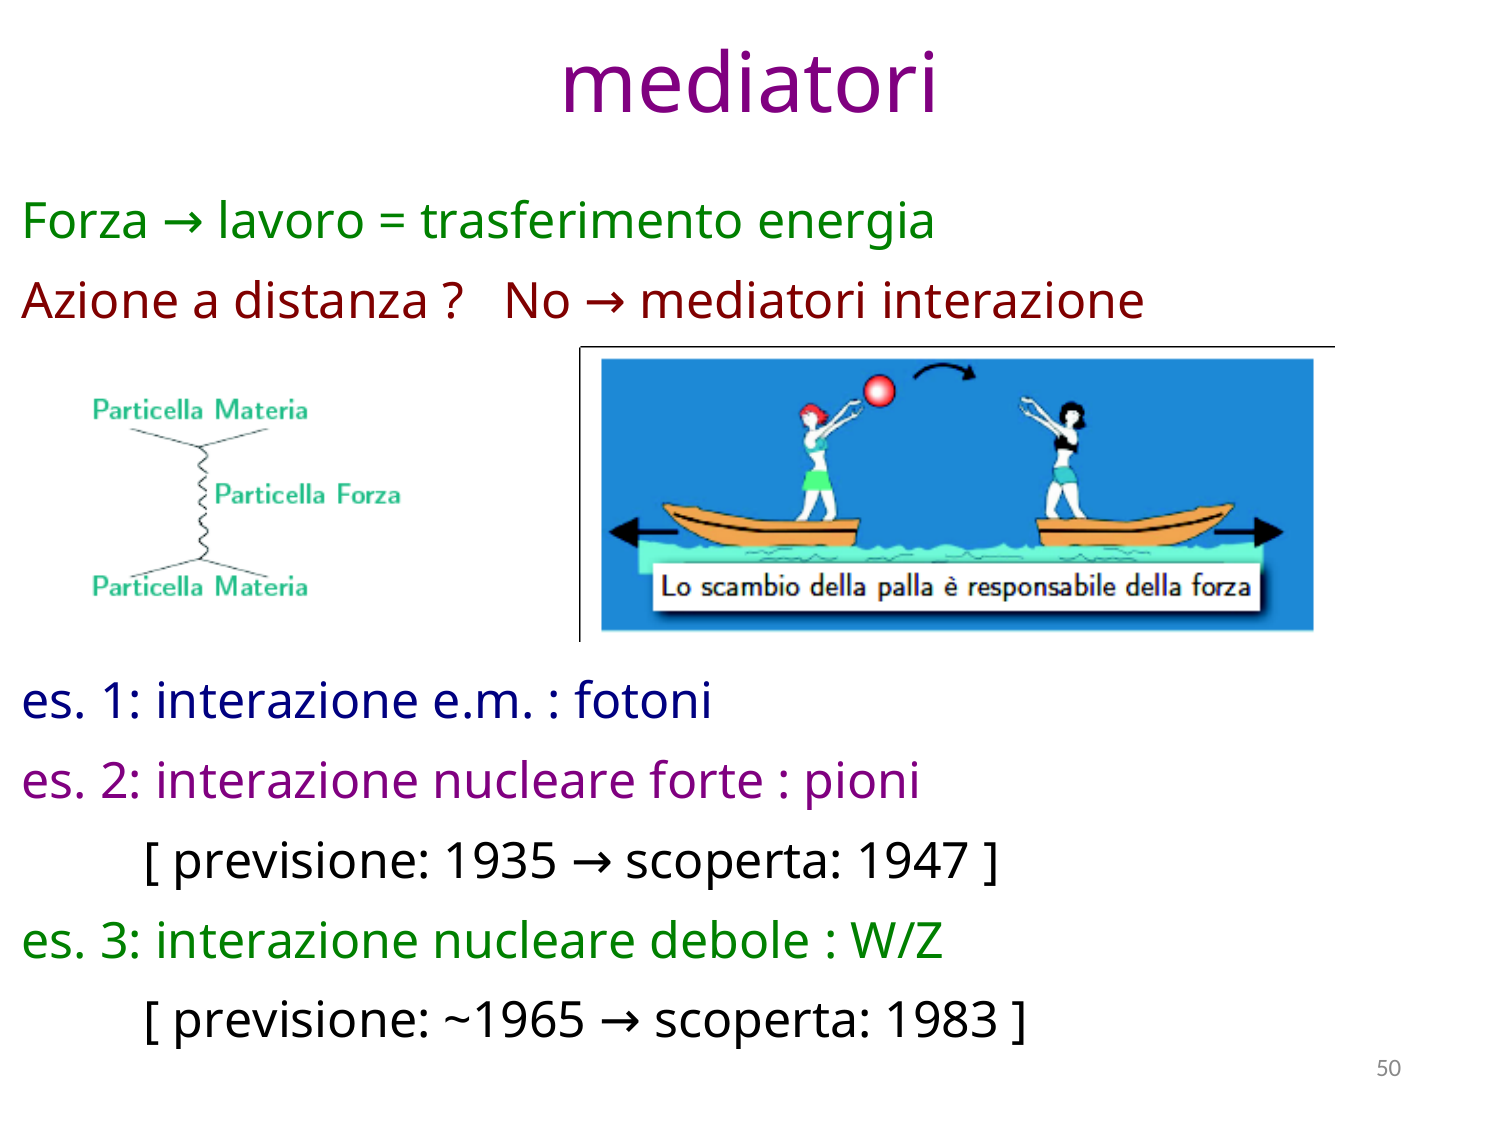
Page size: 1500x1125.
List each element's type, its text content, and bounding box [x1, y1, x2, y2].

text_box Forza → lavoro = trasferimento energia Azione a distanza ? No → mediatori interazione es. 1: interazione e.m. : fotoni es. 2: interazione nucleare forte : pioni [ previsione: 1935 → scoperta: 1947 ] es. 3: interazione nucleare debole : W/Z [ previsione: ~1965 → scoperta: 1983 ] [6, 171, 1500, 1040]
picture [38, 374, 409, 618]
text_box <numero> [1074, 1042, 1417, 1095]
text_box mediatori [112, 0, 1388, 153]
picture [579, 346, 1335, 642]
